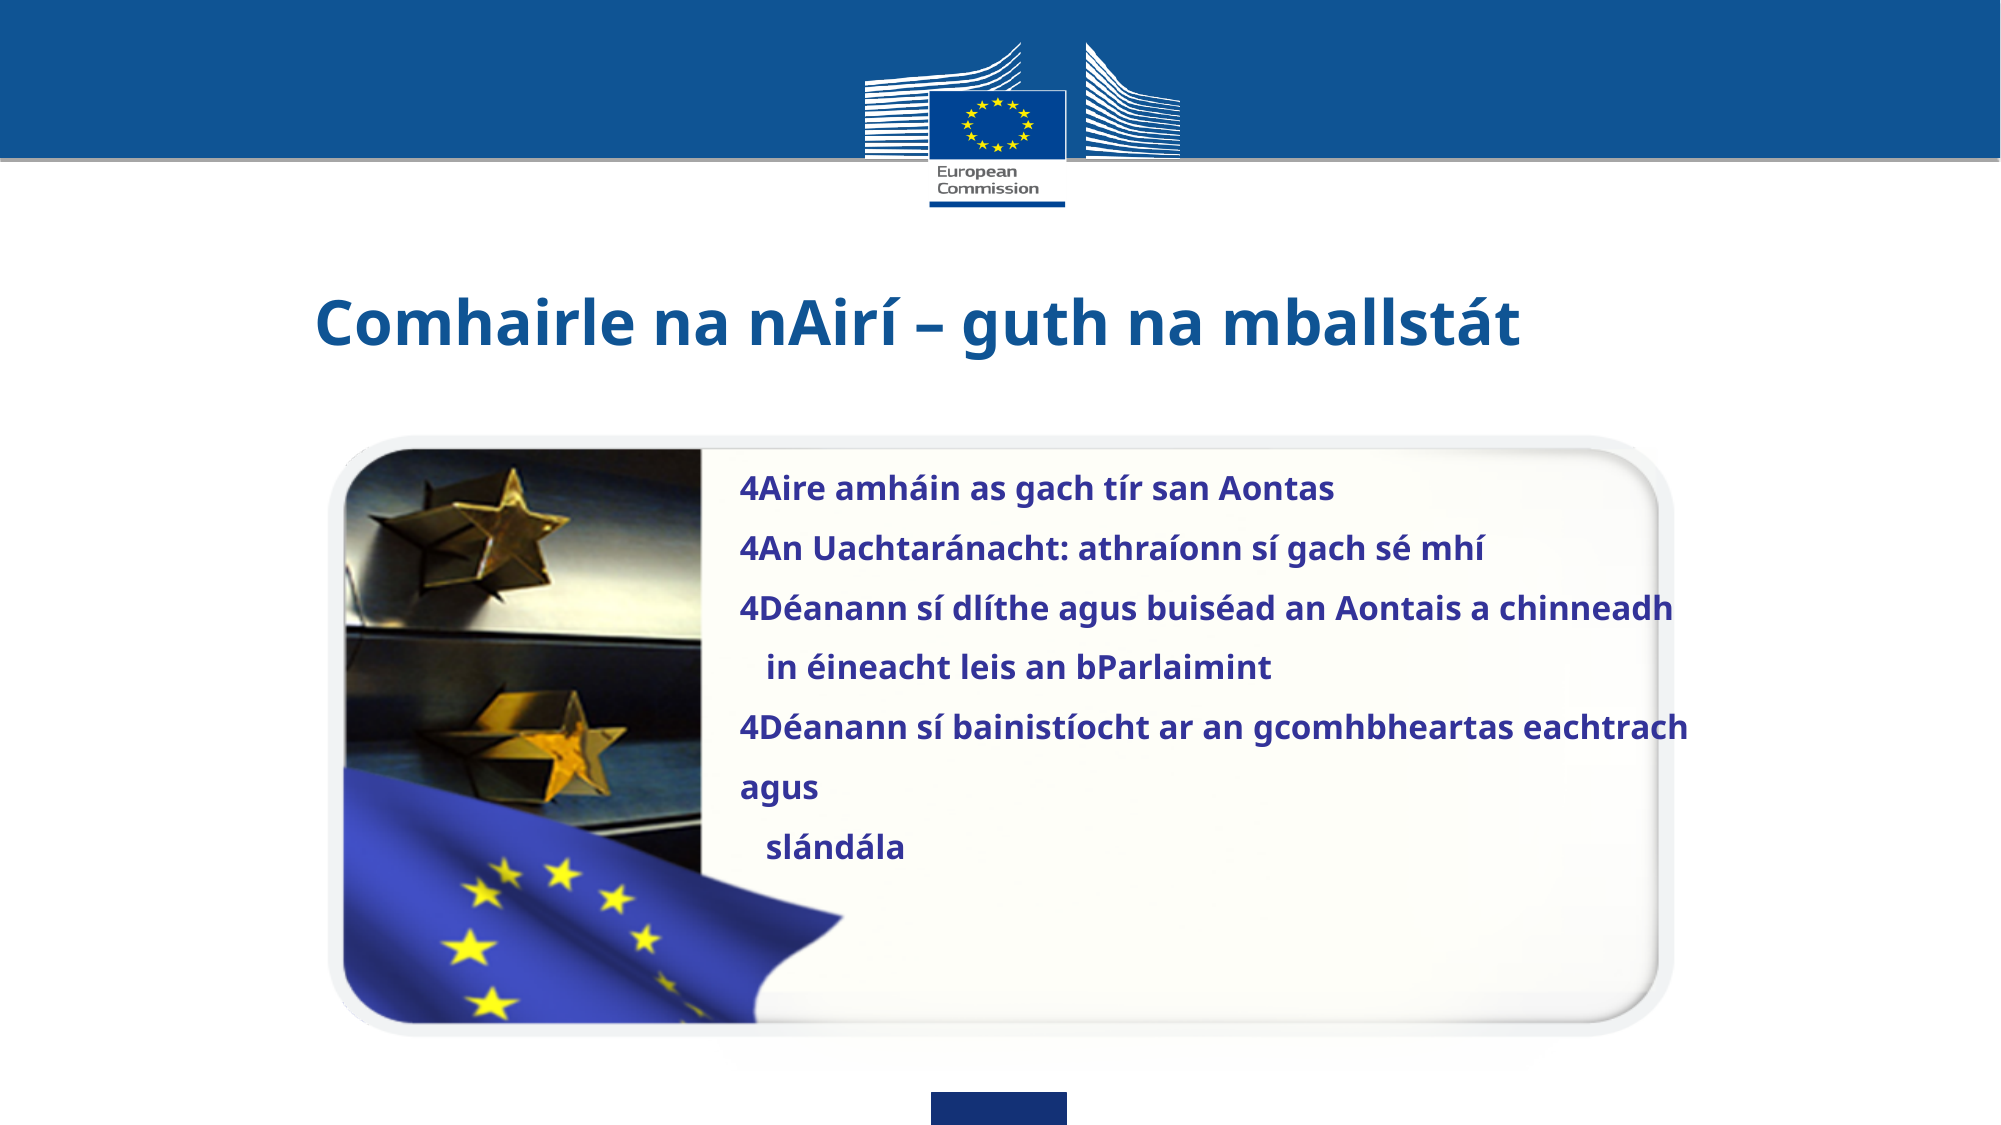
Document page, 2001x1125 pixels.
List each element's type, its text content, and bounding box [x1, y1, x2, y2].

text_box 4Aire amháin as gach tír san Aontas 4An Uachtaránacht: athraíonn sí gach sé mhí 4Déanann sí dlíthe agus buiséad an Aontais a chinneadh in éineacht leis an bParlaimint 4Déanann sí bainistíocht ar an gcomhbheartas eachtrach agus slándála [725, 296, 1732, 1017]
picture [300, 407, 1709, 1071]
text_box Comhairle na nAirí – guth na mballstát [299, 243, 1650, 398]
